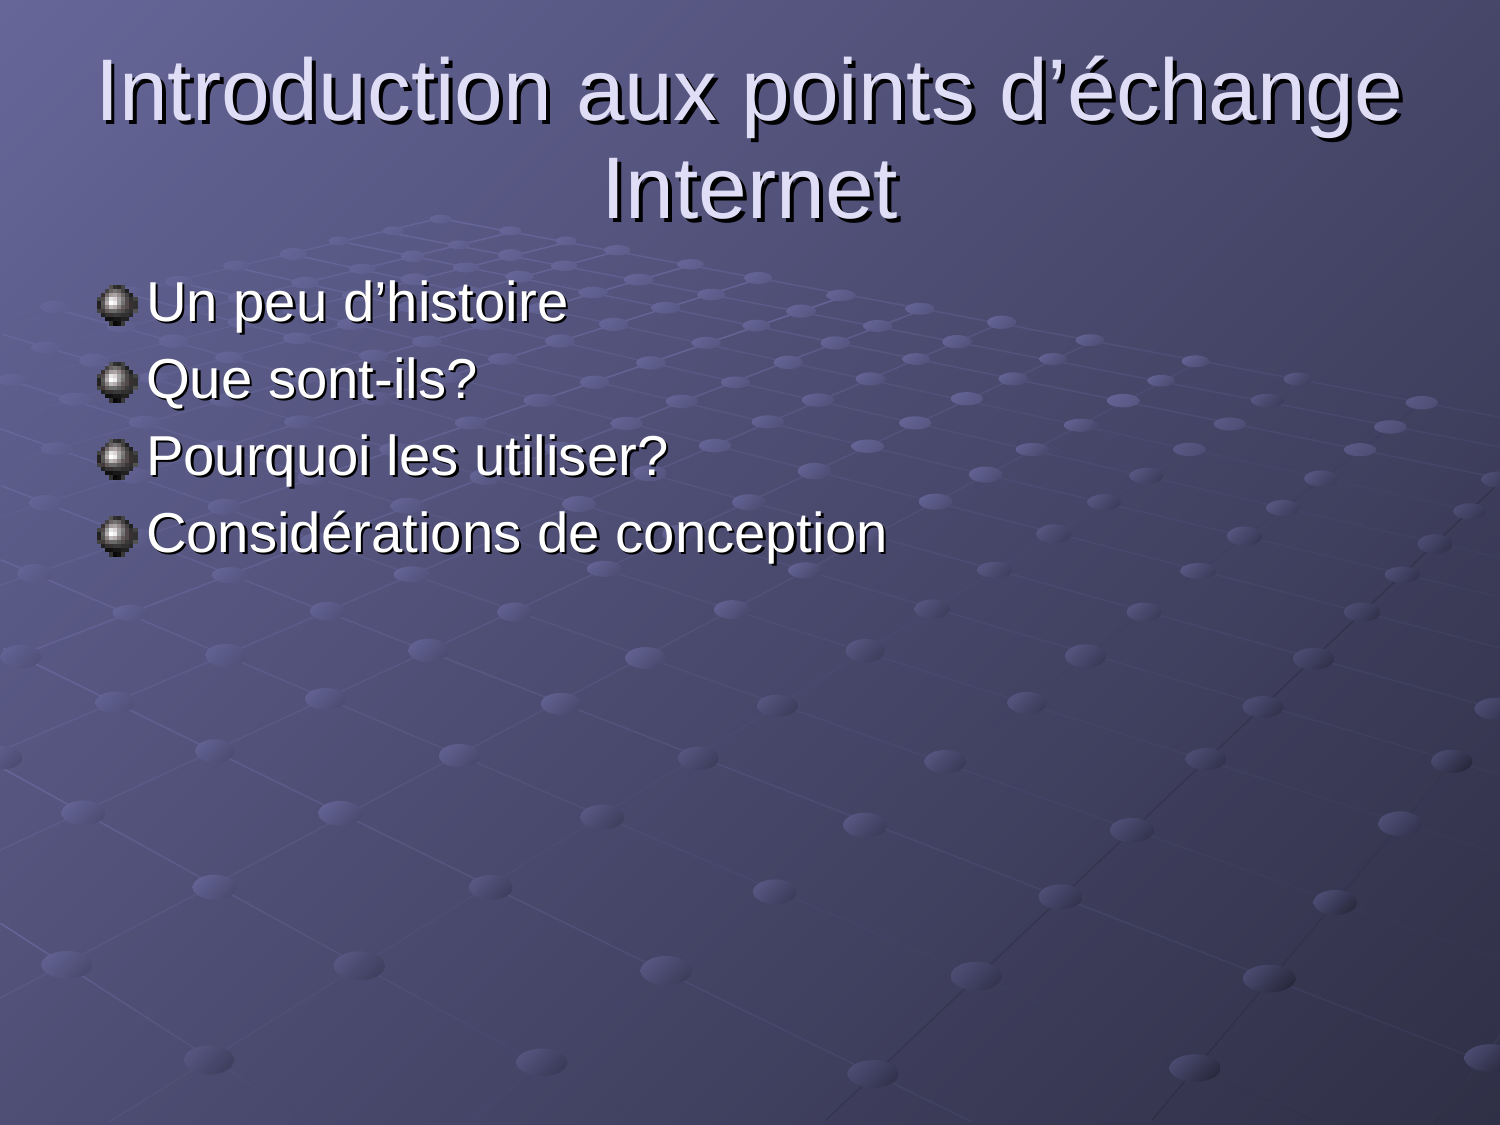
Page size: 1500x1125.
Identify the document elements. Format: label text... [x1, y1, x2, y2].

title Introduction aux points d’échange Internet [75, 26, 1426, 252]
list Un peu d’histoire Que sont-ils? Pourquoi les utiliser? Considérations de conception [75, 262, 1426, 1007]
